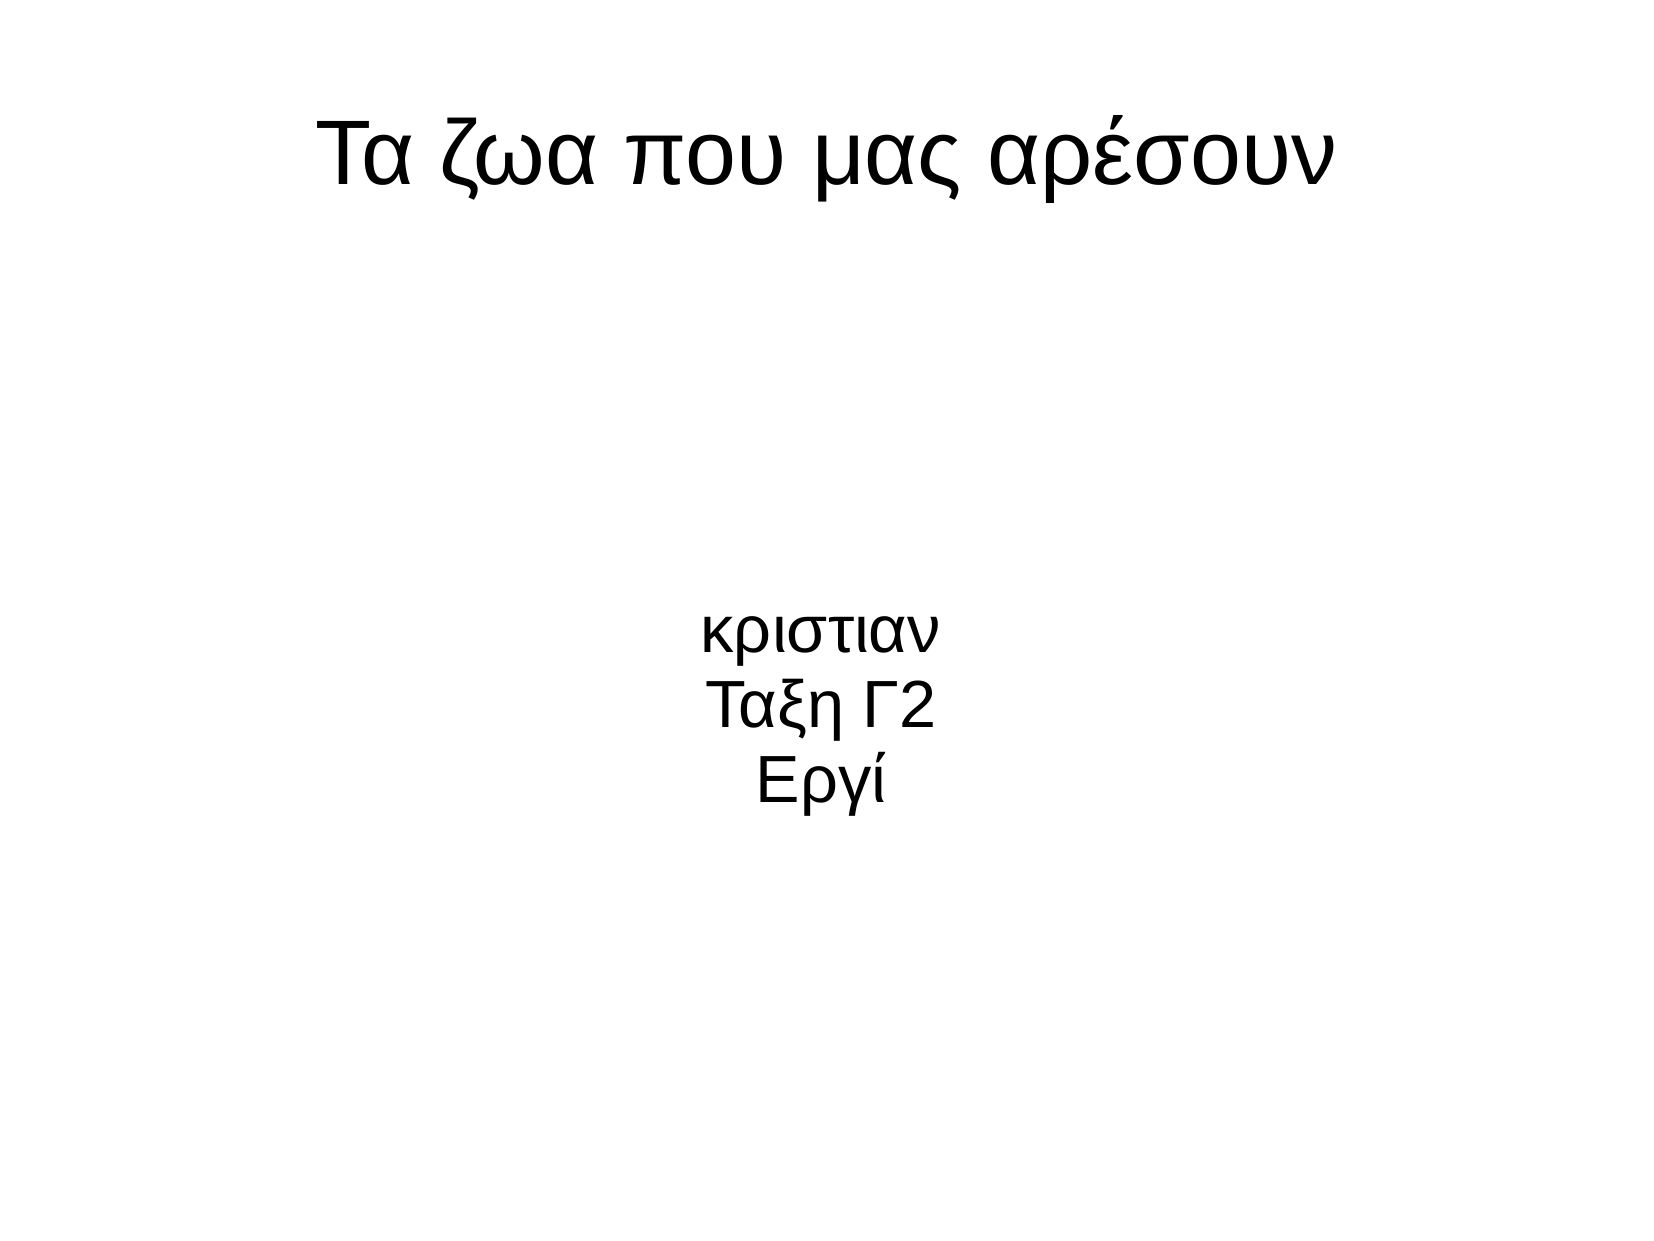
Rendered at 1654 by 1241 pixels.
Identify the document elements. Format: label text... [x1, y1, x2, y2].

title Τα ζωα που μας αρέσουν [82, 49, 1571, 257]
subtitle κριστιαν Ταξη Γ2 Εργί [76, 295, 1565, 1114]
